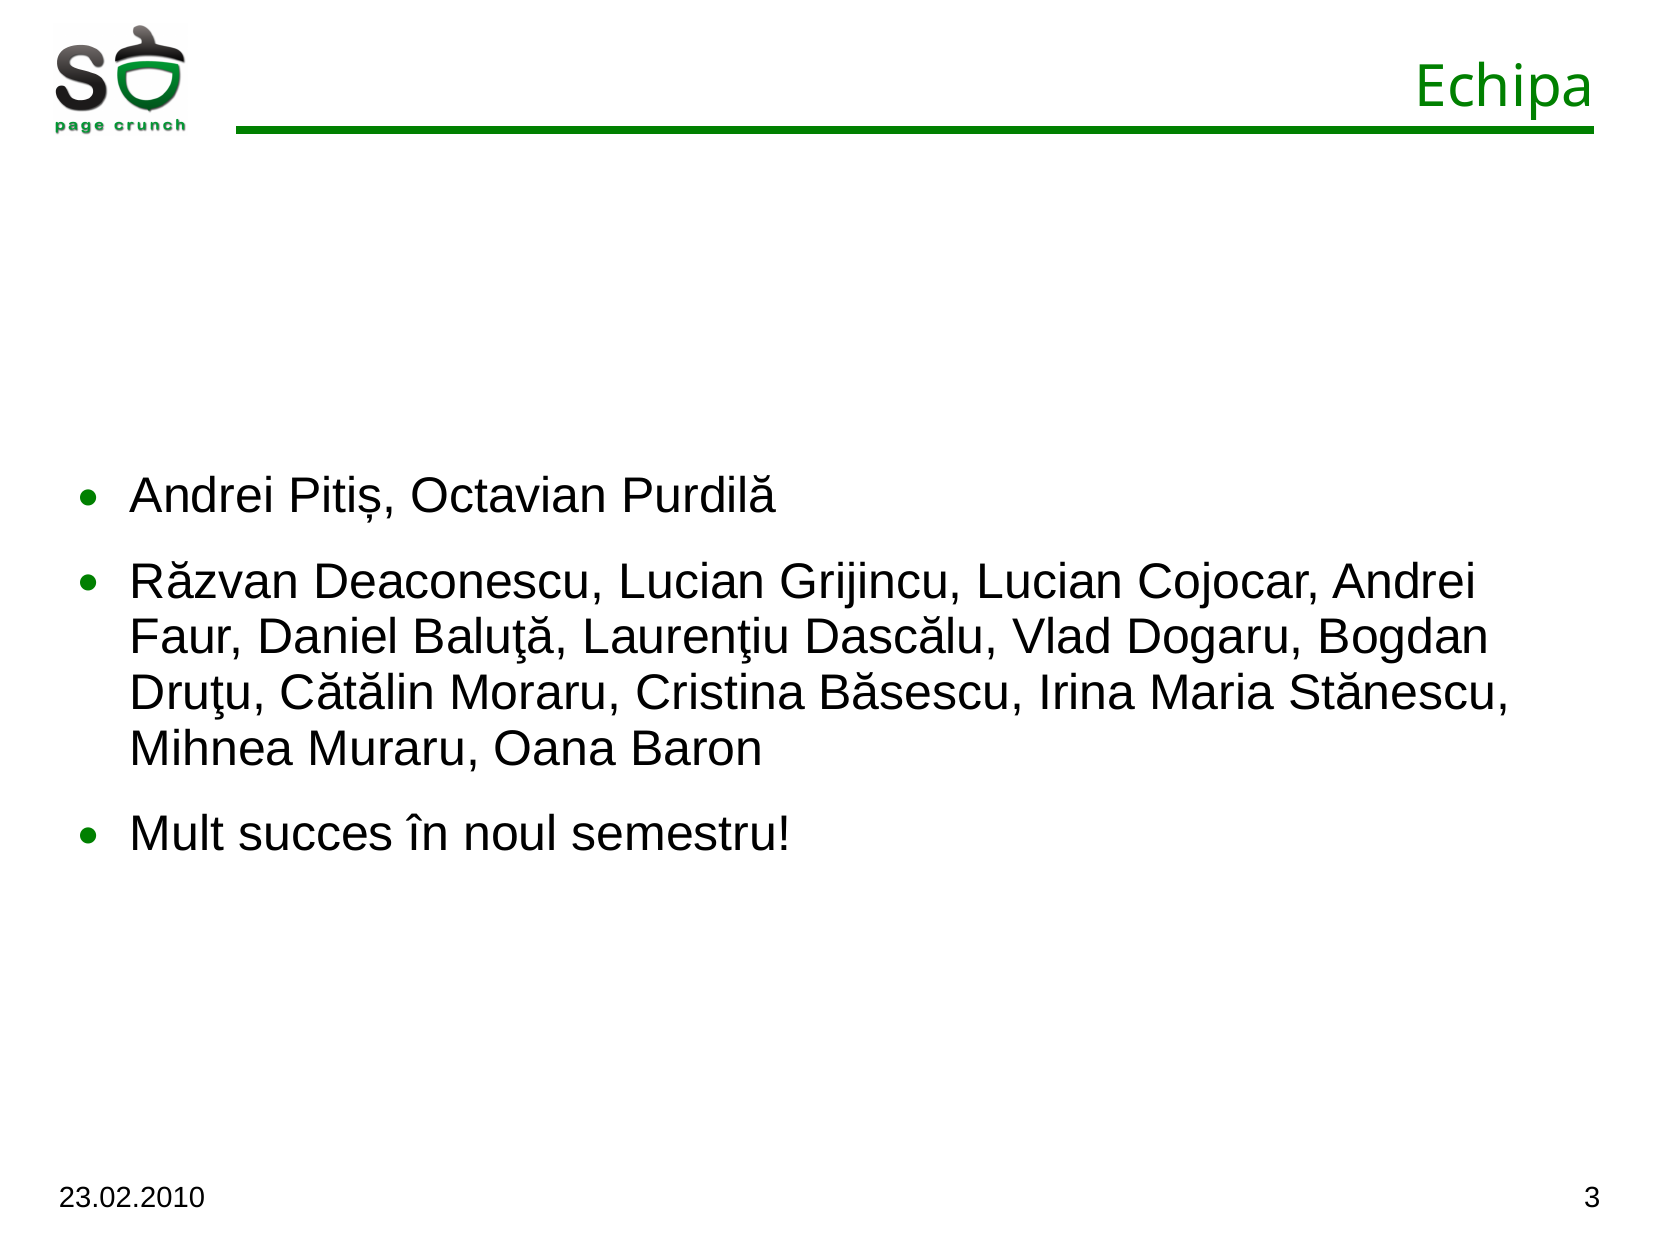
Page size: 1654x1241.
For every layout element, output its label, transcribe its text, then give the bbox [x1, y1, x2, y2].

picture [53, 23, 188, 136]
list Andrei Pitiș, Octavian Purdilă Răzvan Deaconescu, Lucian Grijincu, Lucian Cojocar, Andrei Faur, Daniel Baluţă, Laurenţiu Dascălu, Vlad Dogaru, Bogdan Druţu, Cătălin Moraru, Cristina Băsescu, Irina Maria Stănescu, Mihnea Muraru, Oana Baron Mult succes în noul semestru! [59, 177, 1595, 1152]
title Echipa [236, 49, 1595, 119]
